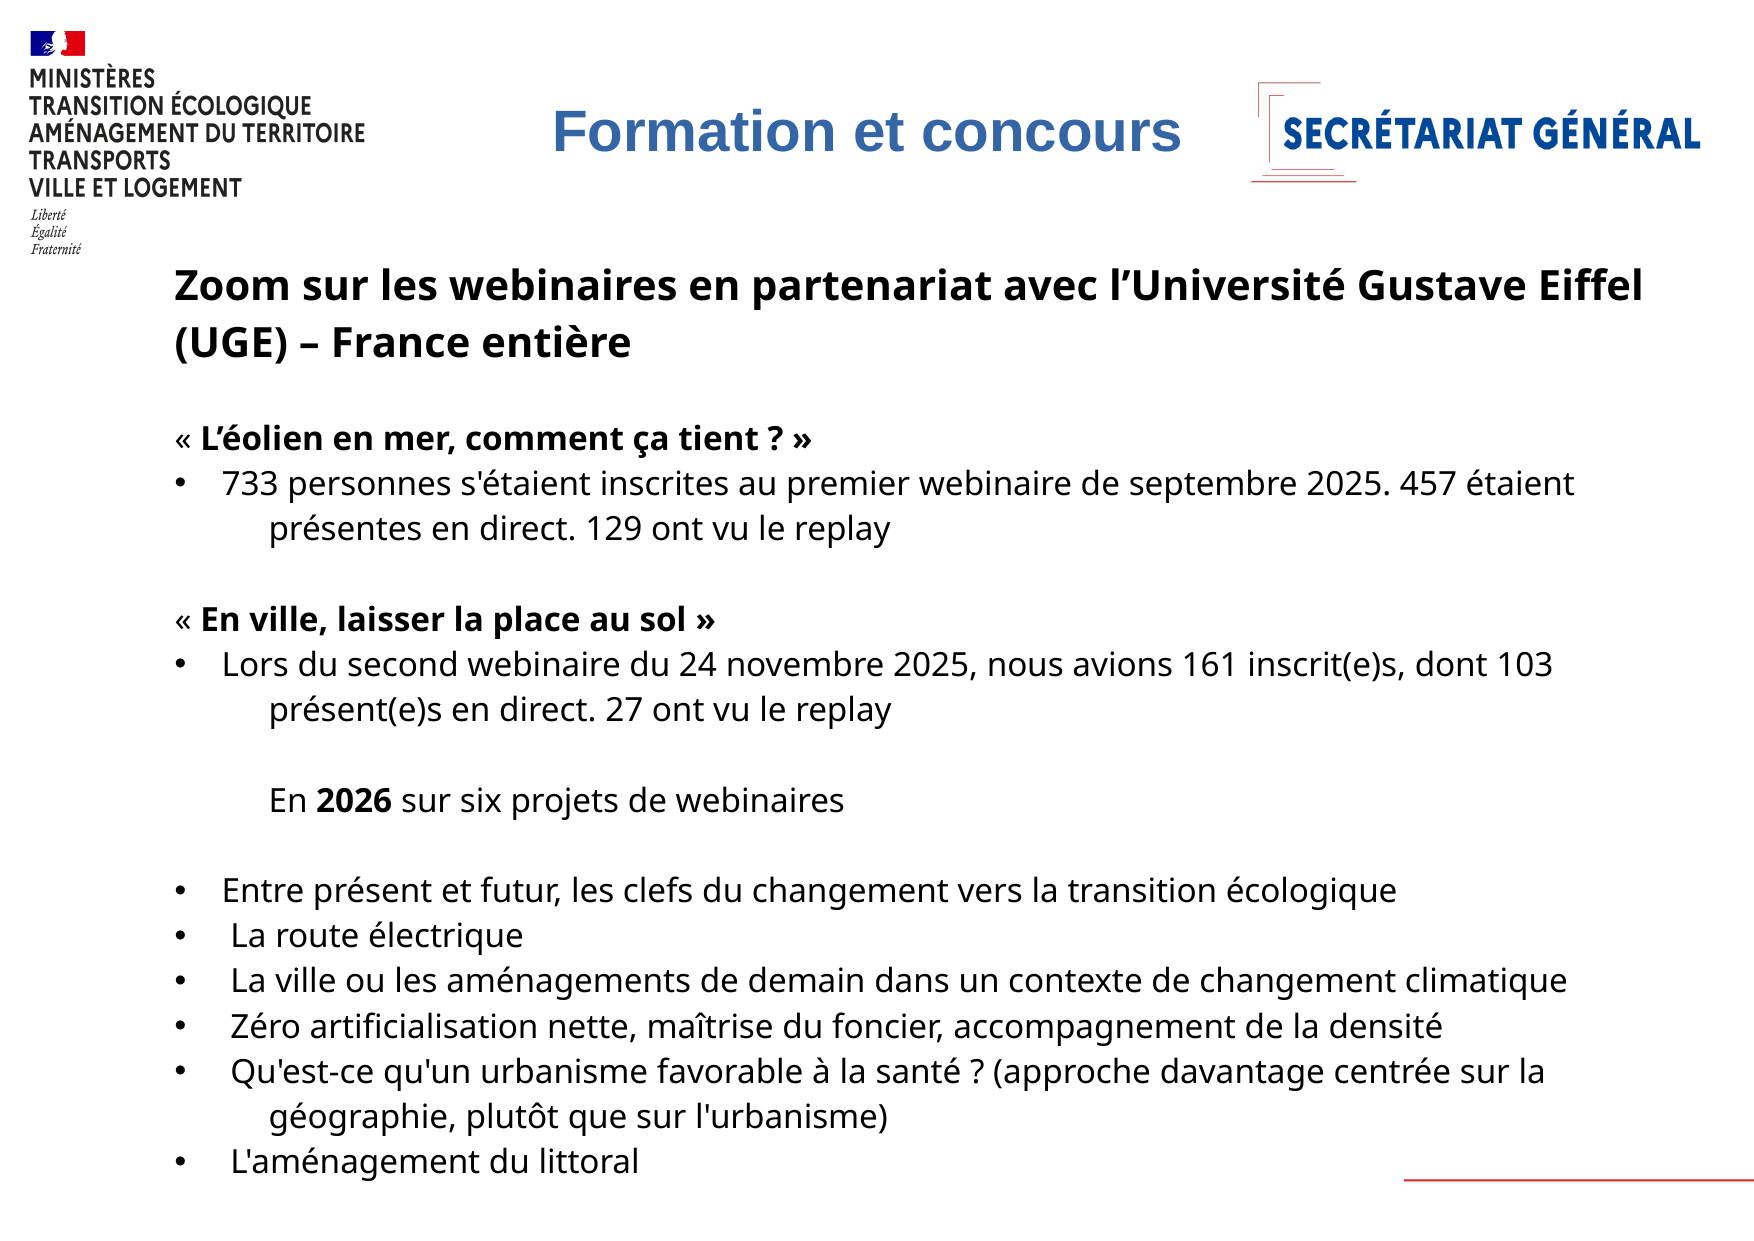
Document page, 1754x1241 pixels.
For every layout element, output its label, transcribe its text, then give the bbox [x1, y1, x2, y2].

picture [1230, 56, 1717, 204]
text_box Zoom sur les webinaires en partenariat avec l’Université Gustave Eiffel (UGE) – France entière « L’éolien en mer, comment ça tient ? » 733 personnes s'étaient inscrites au premier webinaire de septembre 2025. 457 étaient présentes en direct. 129 ont vu le replay « En ville, laisser la place au sol » Lors du second webinaire du 24 novembre 2025, nous avions 161 inscrit(e)s, dont 103 présent(e)s en direct. 27 ont vu le replay En 2026 sur six projets de webinaires Entre présent et futur, les clefs du changement vers la transition écologique La route électrique La ville ou les aménagements de demain dans un contexte de changement climatique Zéro artificialisation nette, maîtrise du foncier, accompagnement de la densité Qu'est-ce qu'un urbanisme favorable à la santé ? (approche davantage centrée sur la géographie, plutôt que sur l'urbanisme) L'aménagement du littoral [159, 202, 1671, 1208]
picture [11, 6, 384, 279]
text_box Formation et concours [537, 91, 1206, 202]
